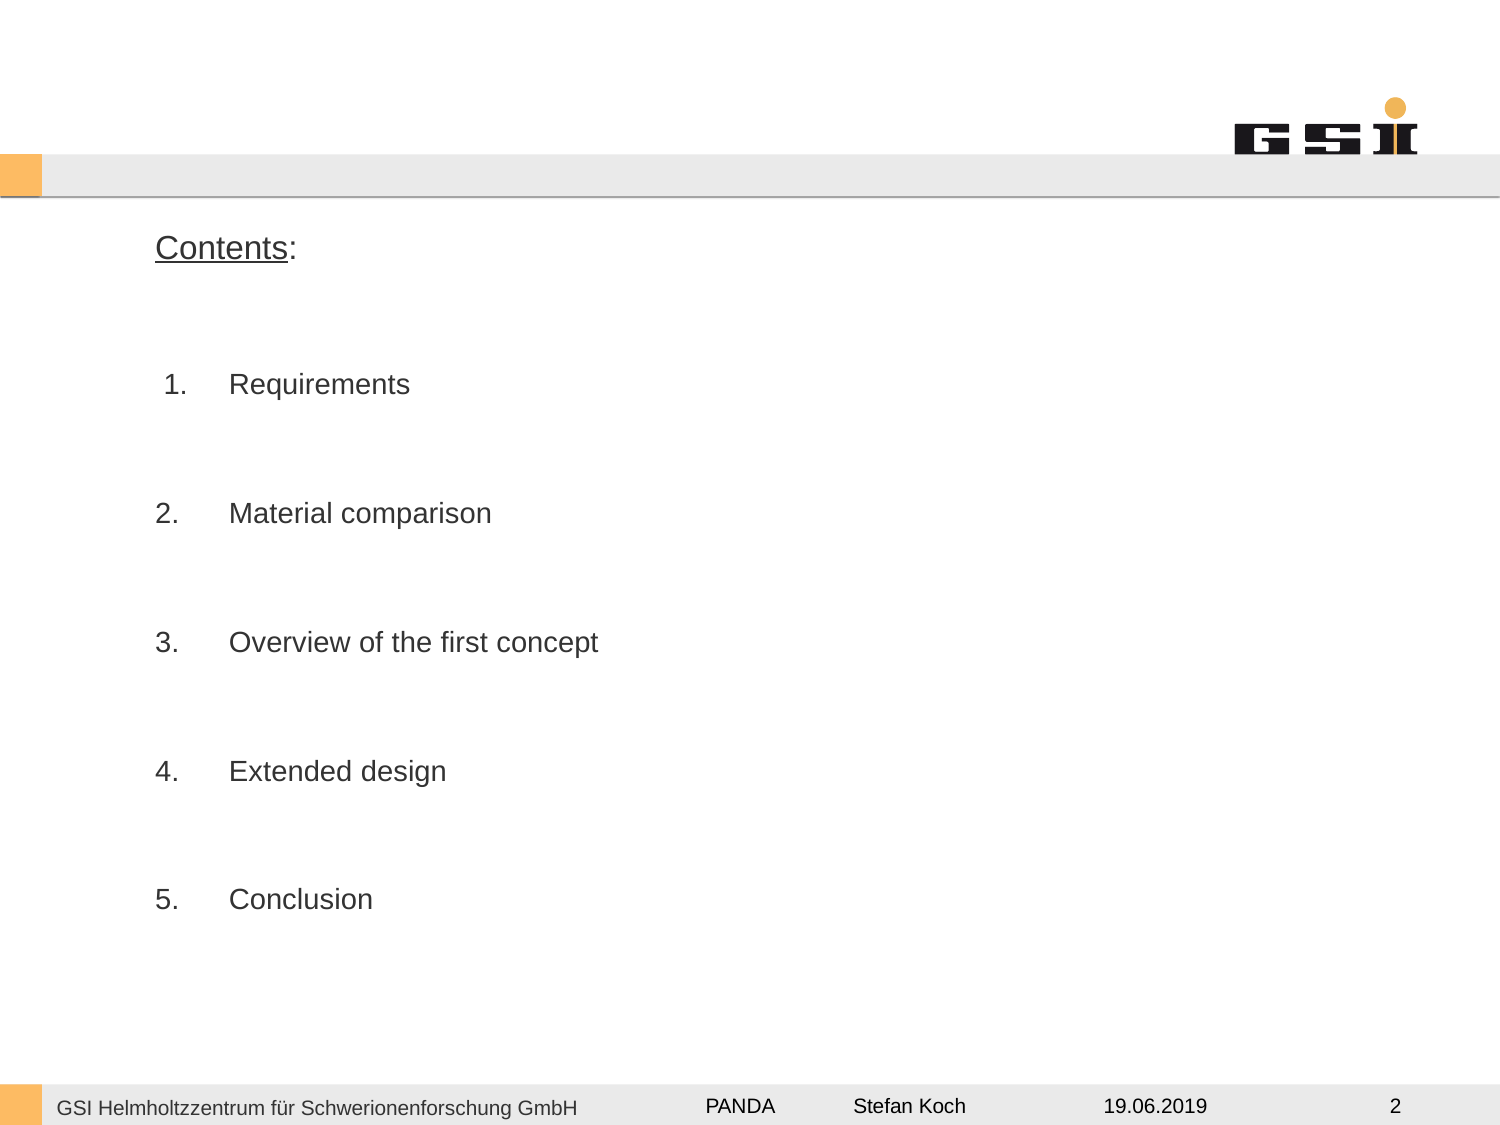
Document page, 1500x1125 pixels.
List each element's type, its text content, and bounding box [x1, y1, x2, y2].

list Contents: 1. Requirements 2. Material comparison 3. Overview of the first concept 4. Extended design 5. Conclusion [69, 218, 1417, 1023]
picture [1233, 95, 1419, 154]
